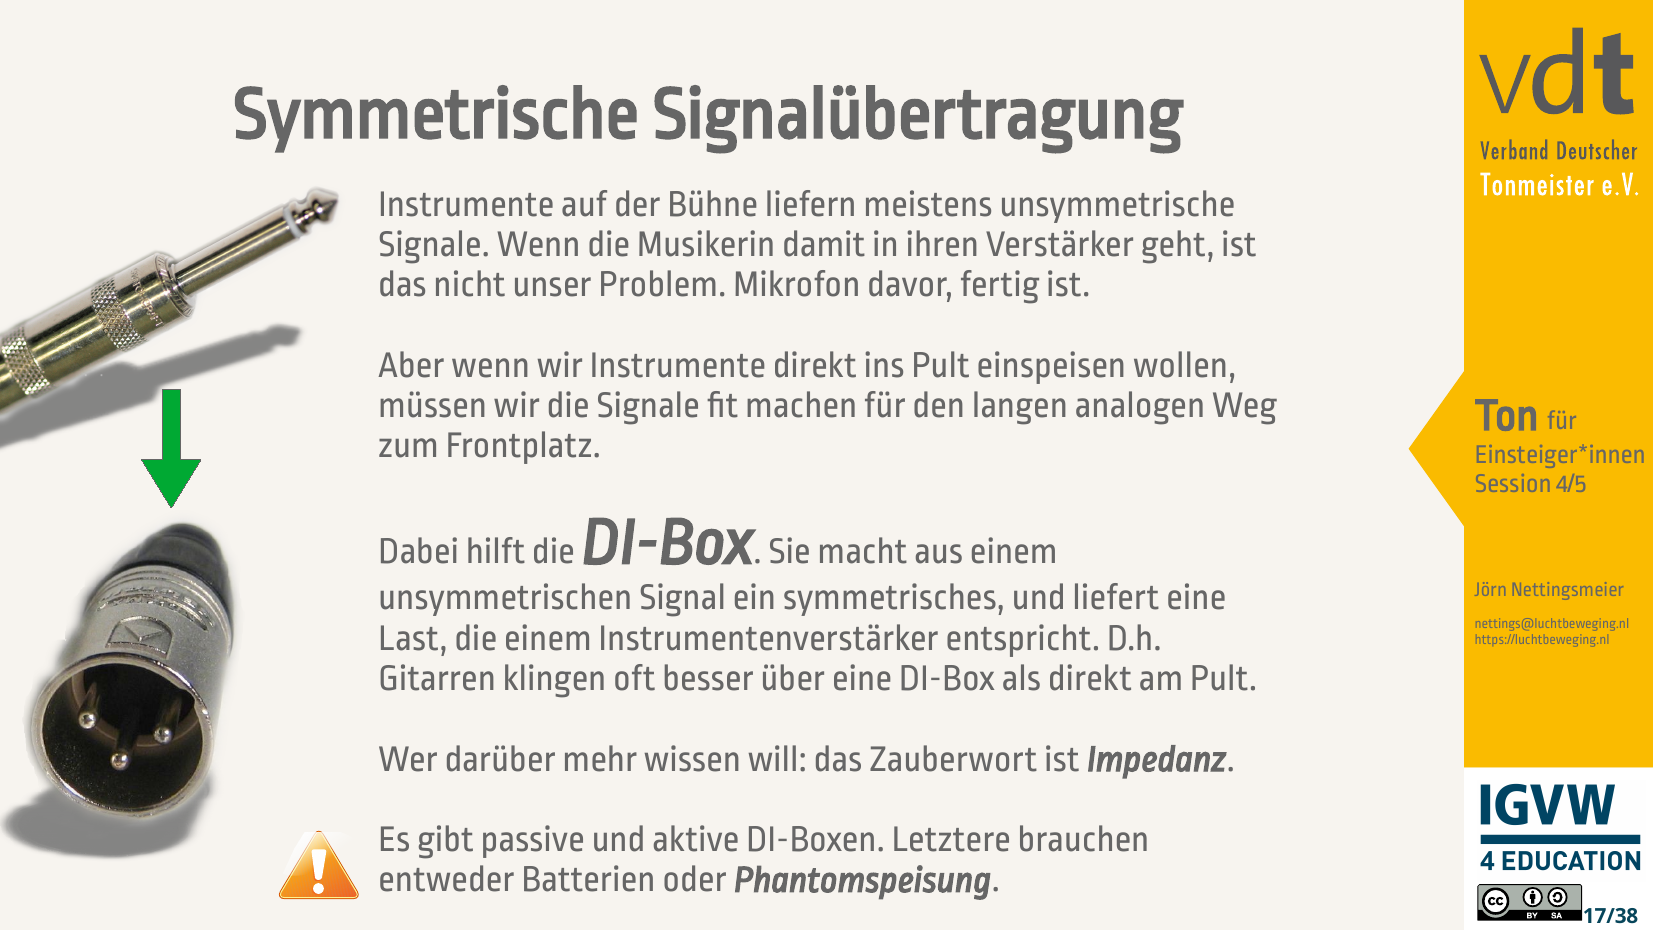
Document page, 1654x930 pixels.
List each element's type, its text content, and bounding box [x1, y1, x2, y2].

picture [1477, 780, 1646, 882]
picture [0, 173, 364, 475]
title Symmetrische Signalübertragung [82, 37, 1335, 193]
picture [0, 492, 373, 922]
text_box Instrumente auf der Bühne liefern meistens unsymmetrische Signale. Wenn die Musikerin damit in ihren Verstärker geht, ist das nicht unser Problem. Mikrofon davor, fertig ist. Aber wenn wir Instrumente direkt ins Pult einspeisen wollen, müssen wir die Signale fit machen für den langen analogen Weg zum Frontplatz. Dabei hilft die DI-Box. Sie macht aus einem unsymmetrischen Signal ein symmetrisches, und liefert eine Last, die einem Instrumentenverstärker entspricht. D.h. Gitarren klingen oft besser über eine DI-Box als direkt am Pult. Wer darüber mehr wissen will: das Zauberwort ist Impedanz. Es gibt passive und aktive DI-Boxen. Letztere brauchen entweder Batterien oder Phantomspeisung. [363, 177, 1300, 930]
text_box [141, 389, 201, 508]
